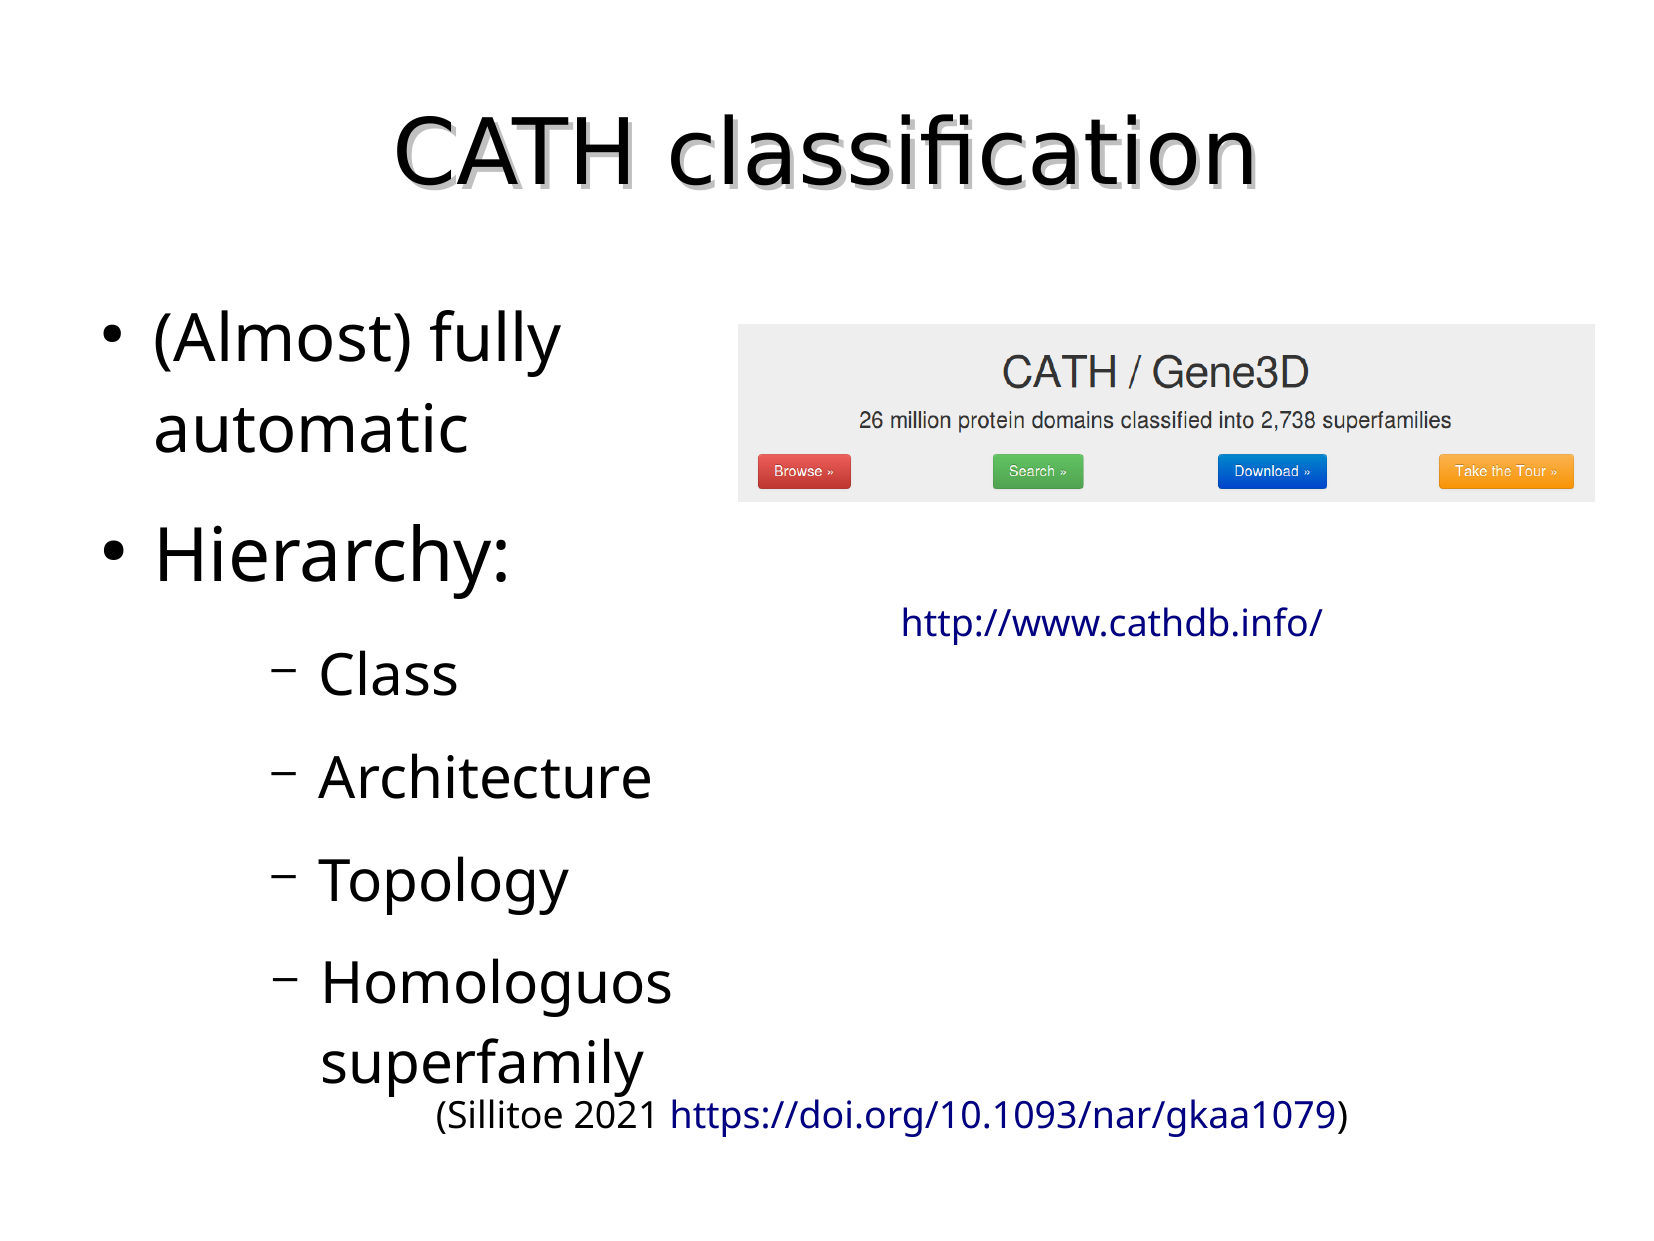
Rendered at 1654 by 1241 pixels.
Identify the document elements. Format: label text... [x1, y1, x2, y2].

picture [738, 324, 1595, 502]
text_box (Sillitoe 2021 https://doi.org/10.1093/nar/gkaa1079) [256, 1081, 1528, 1134]
text_box http://www.cathdb.info/ [885, 589, 1379, 650]
title CATH classification [82, 49, 1571, 257]
list (Almost) fully automatic Hierarchy: Class Architecture Topology Homologuos superfamily [82, 290, 809, 1024]
